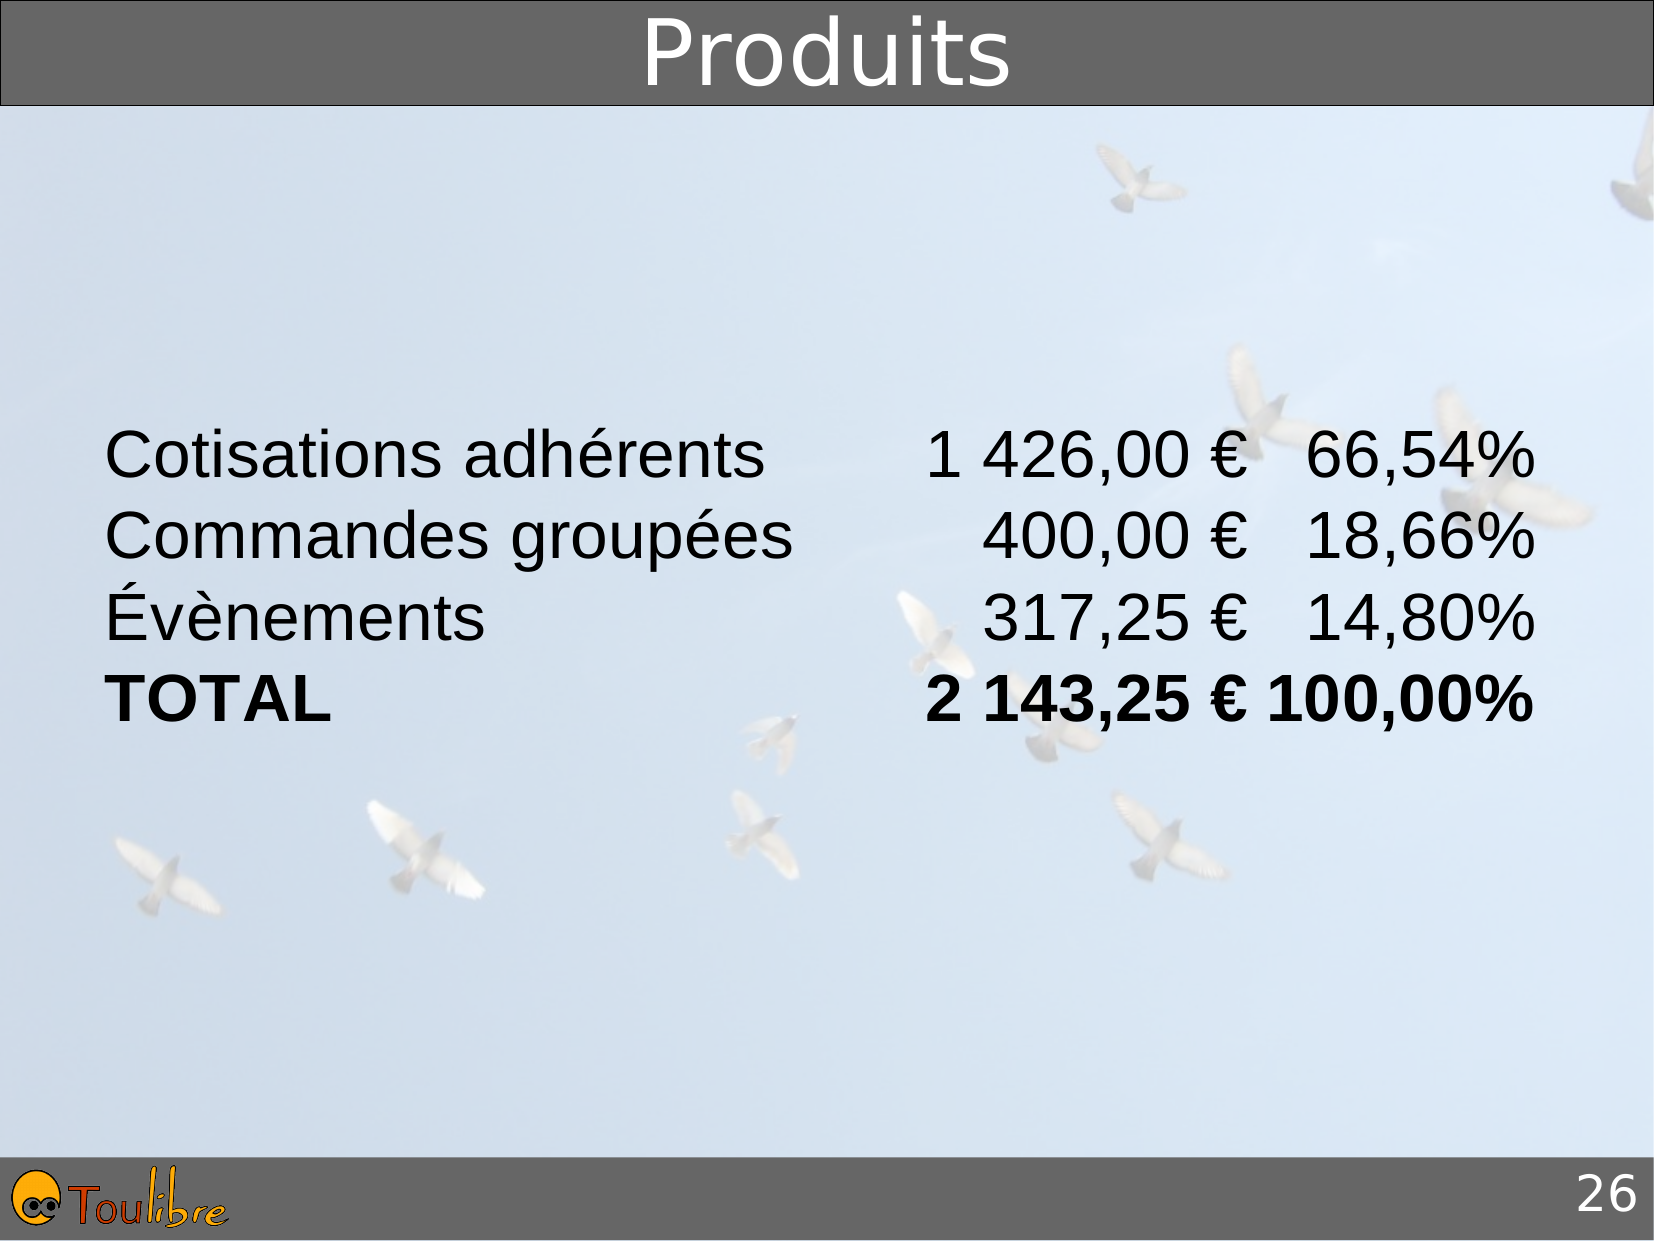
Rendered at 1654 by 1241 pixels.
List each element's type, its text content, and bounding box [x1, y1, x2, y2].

chart [102, 412, 1542, 795]
picture [11, 1165, 229, 1228]
title Produits [0, 0, 1654, 108]
